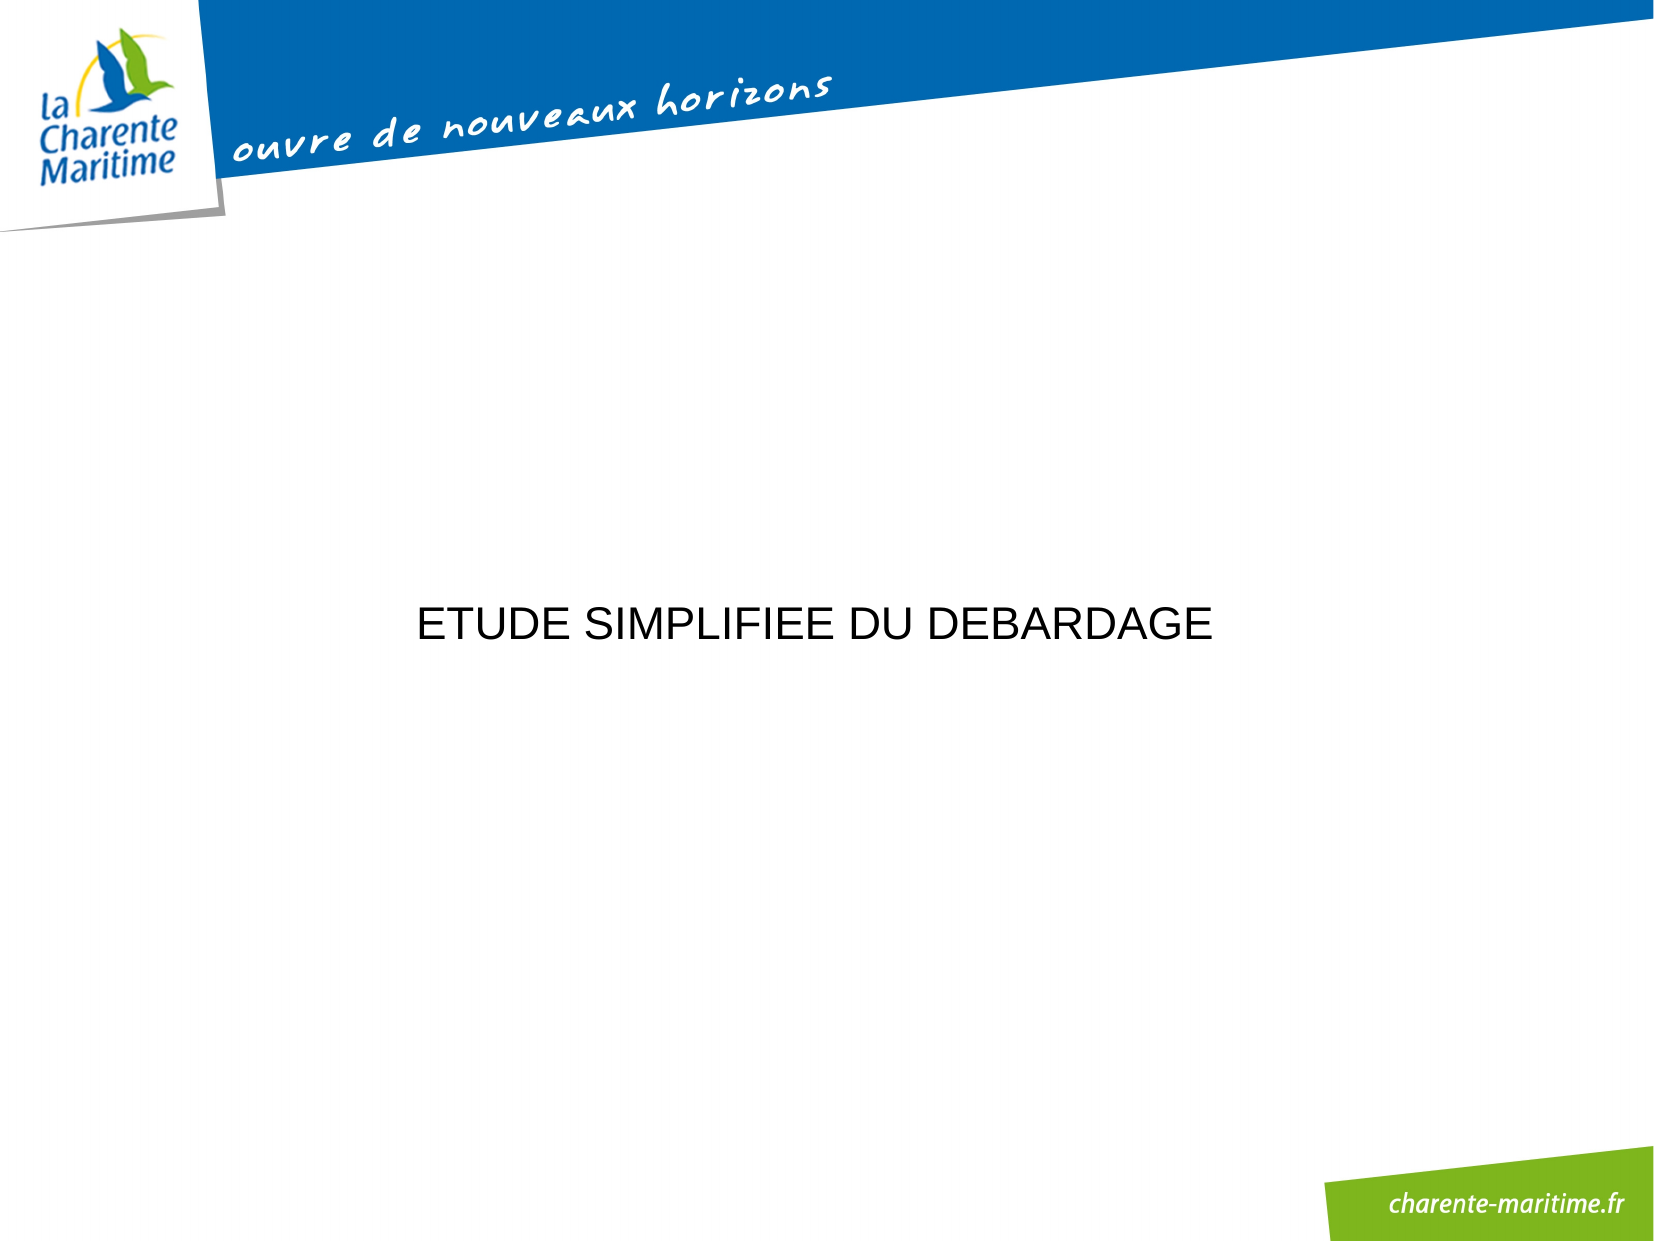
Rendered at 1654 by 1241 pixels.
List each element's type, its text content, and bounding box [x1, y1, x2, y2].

text_box ETUDE SIMPLIFIEE DU DEBARDAGE [224, 590, 1406, 657]
text_box [271, 318, 1524, 875]
picture [0, 0, 1654, 1241]
